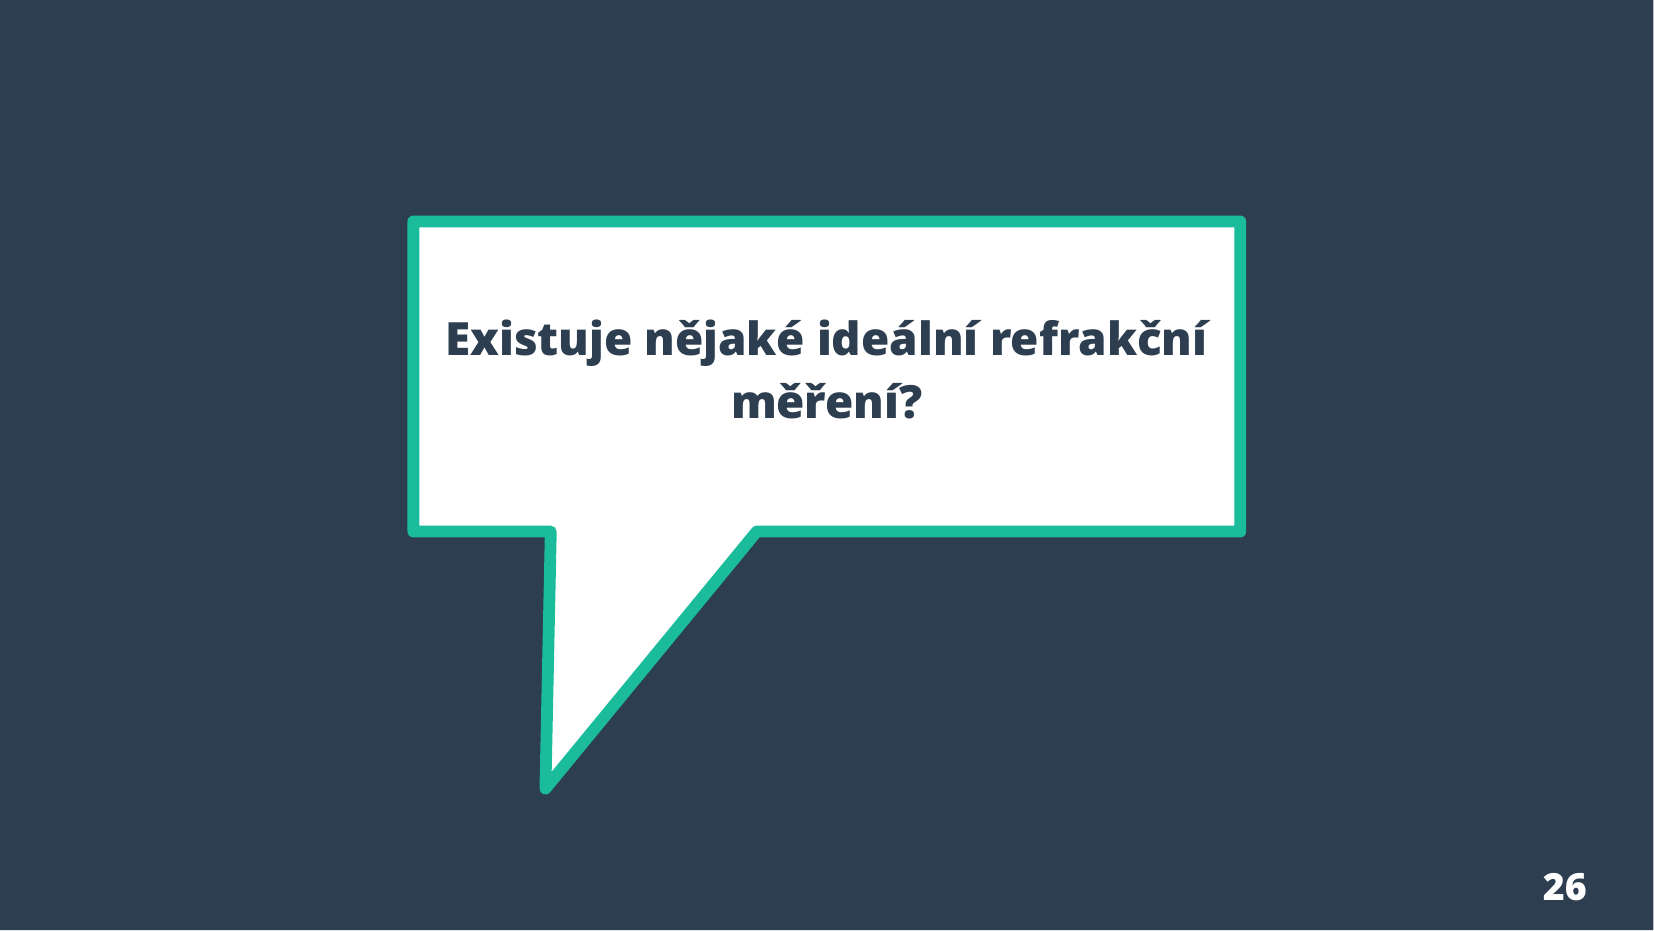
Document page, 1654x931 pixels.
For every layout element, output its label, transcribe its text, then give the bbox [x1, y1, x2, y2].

title Existuje nějaké ideální refrakční měření? [442, 236, 1211, 502]
